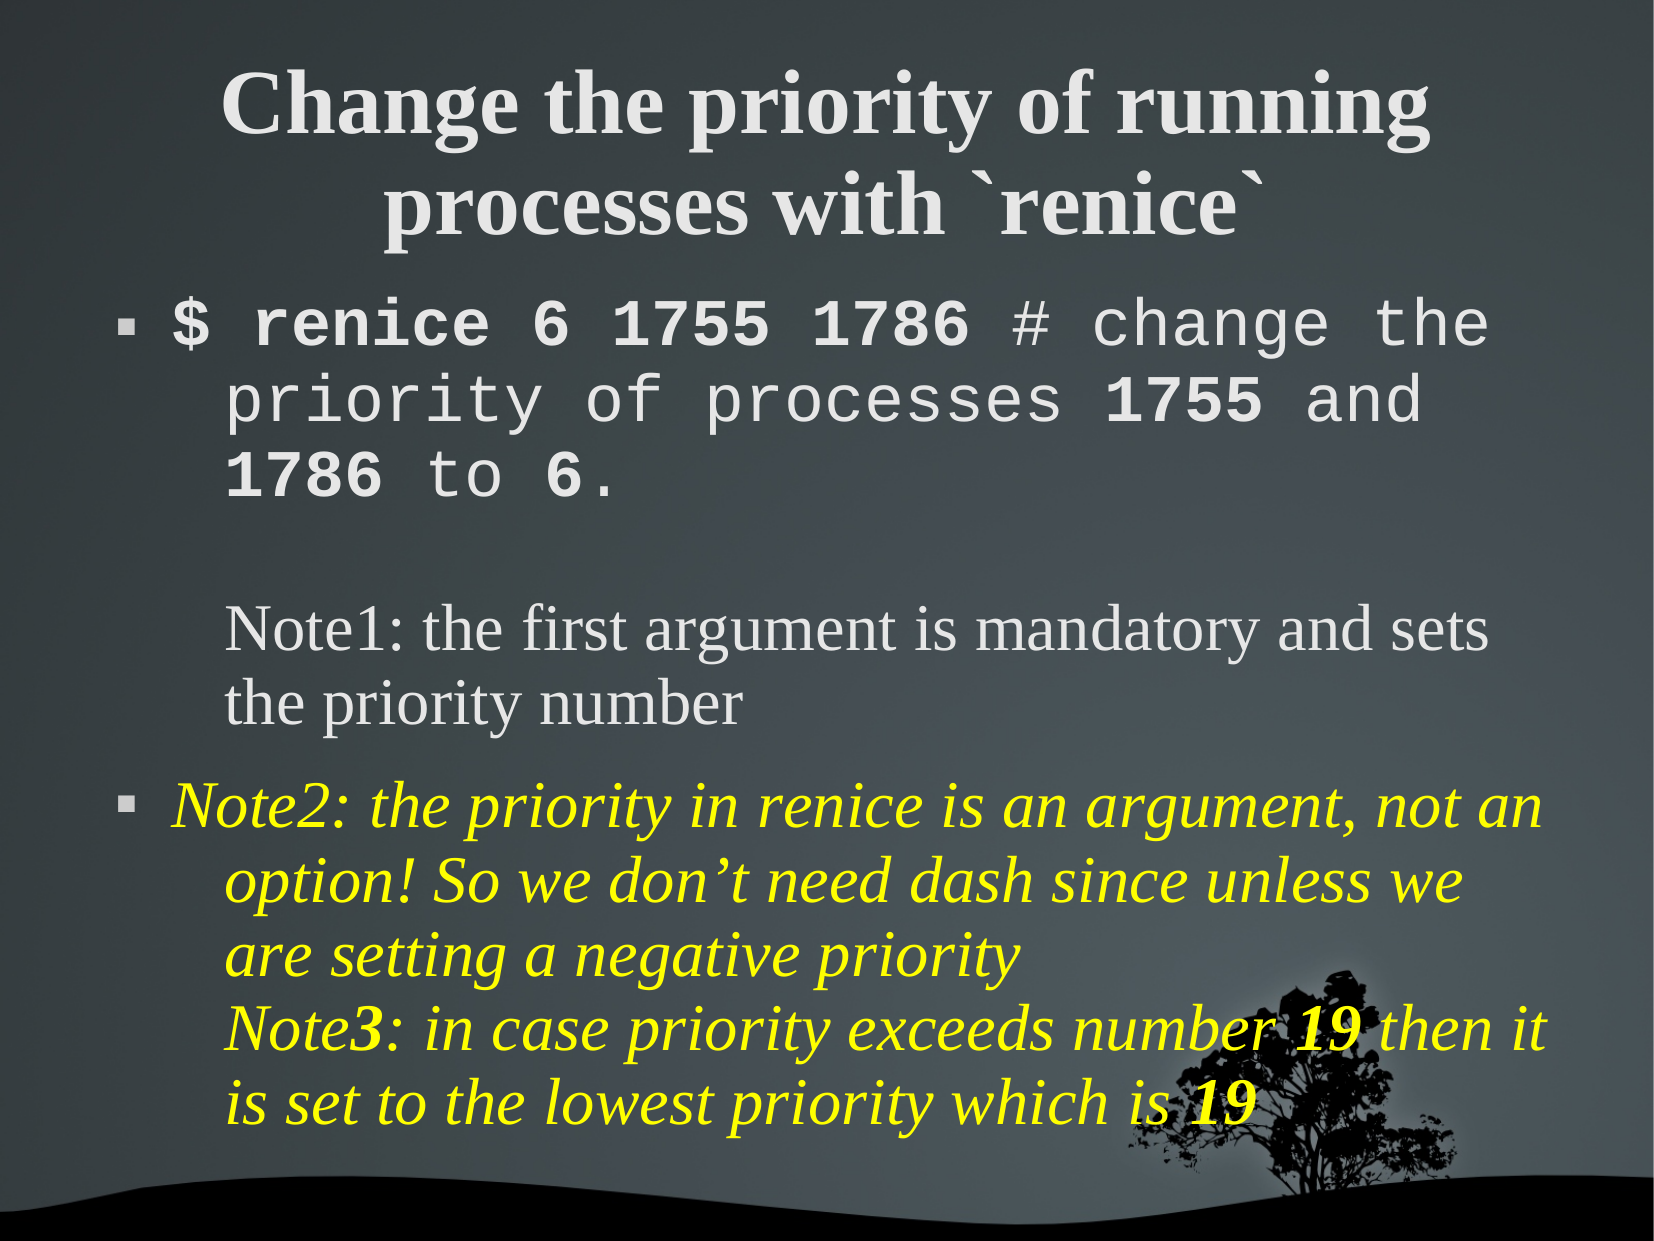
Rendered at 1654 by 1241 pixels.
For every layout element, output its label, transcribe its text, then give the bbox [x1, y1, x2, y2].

picture [0, 0, 1654, 1241]
title Change the priority of running processes with `renice` [82, 33, 1571, 273]
list $ renice 6 1755 1786 # change the priority of processes 1755 and 1786 to 6. Note1: the first argument is mandatory and sets the priority number Note2: the priority in renice is an argument, not an option! So we don’t need dash since unless we are setting a negative priority Note3: in case priority exceeds number 19 then it is set to the lowest priority which is 19 [82, 290, 1571, 1224]
